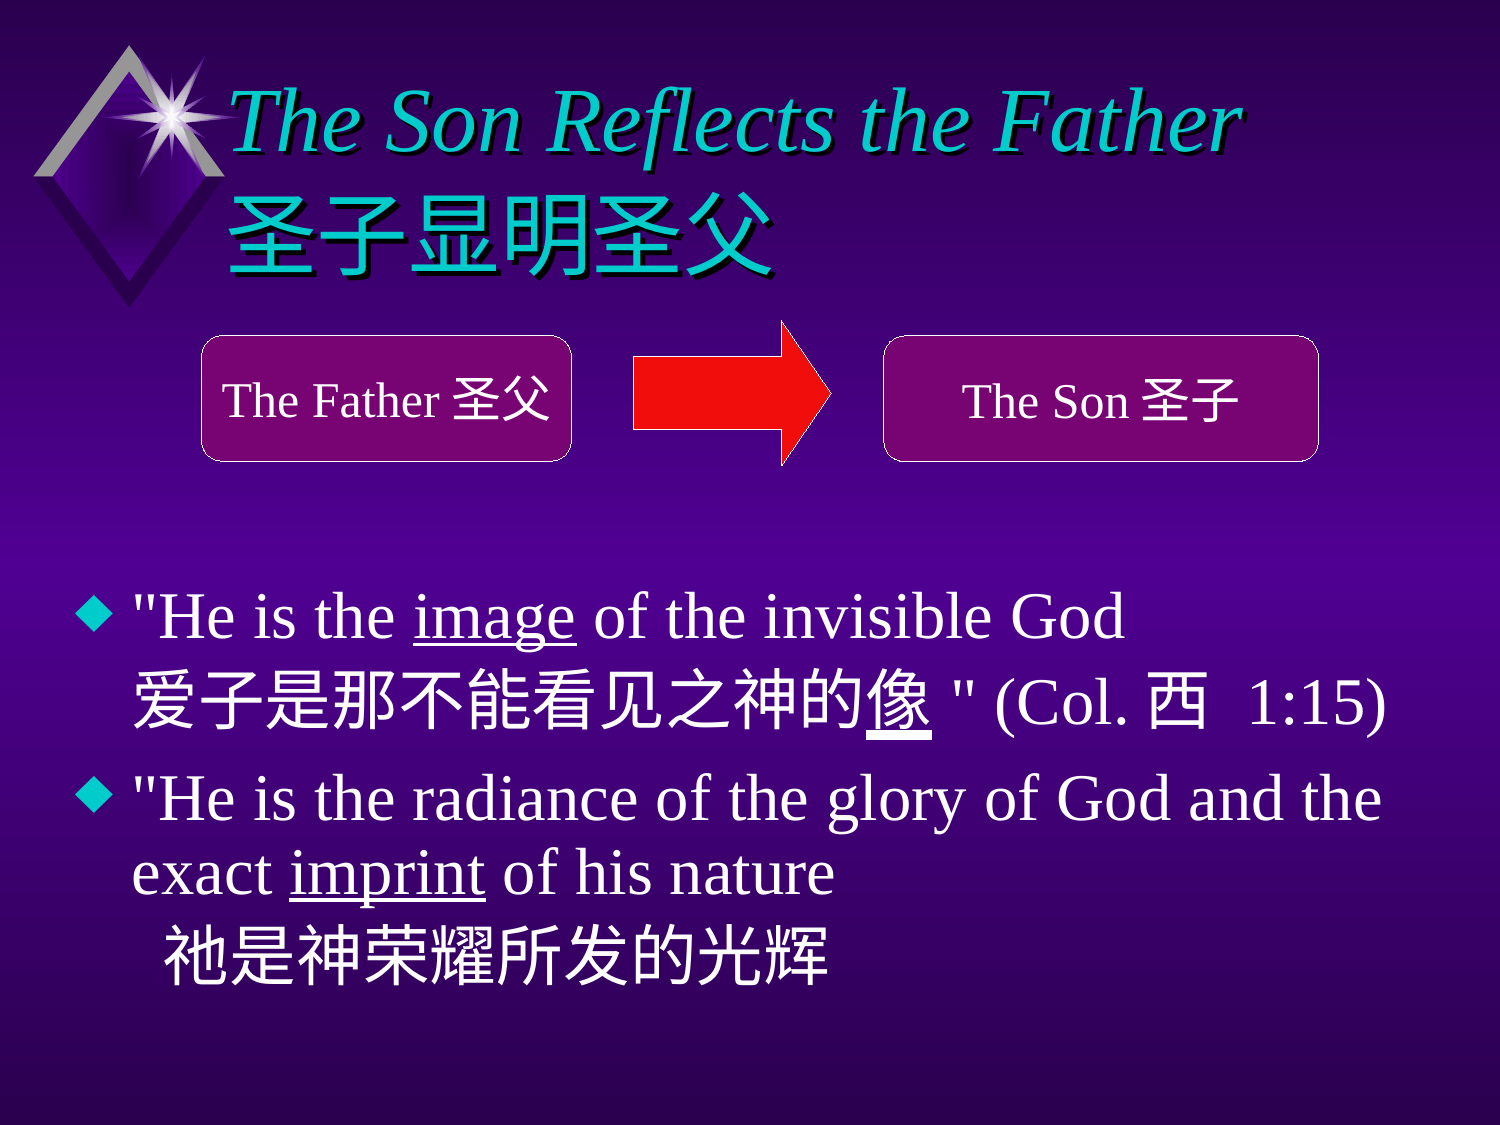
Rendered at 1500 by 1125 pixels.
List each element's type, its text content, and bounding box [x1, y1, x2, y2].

text_box The Son圣子 [883, 335, 1319, 462]
text_box The Father圣父 [201, 335, 572, 462]
text_box [633, 320, 832, 466]
title The Son Reflects the Father 圣子显明圣父 [224, 65, 1388, 301]
list "He is the image of the invisible God 爱子是那不能看见之神的像" (Col.西 1:15) "He is the radiance of the glory of God and the exact imprint of his nature 祂是神荣耀所发的光辉 [19, 579, 1483, 991]
